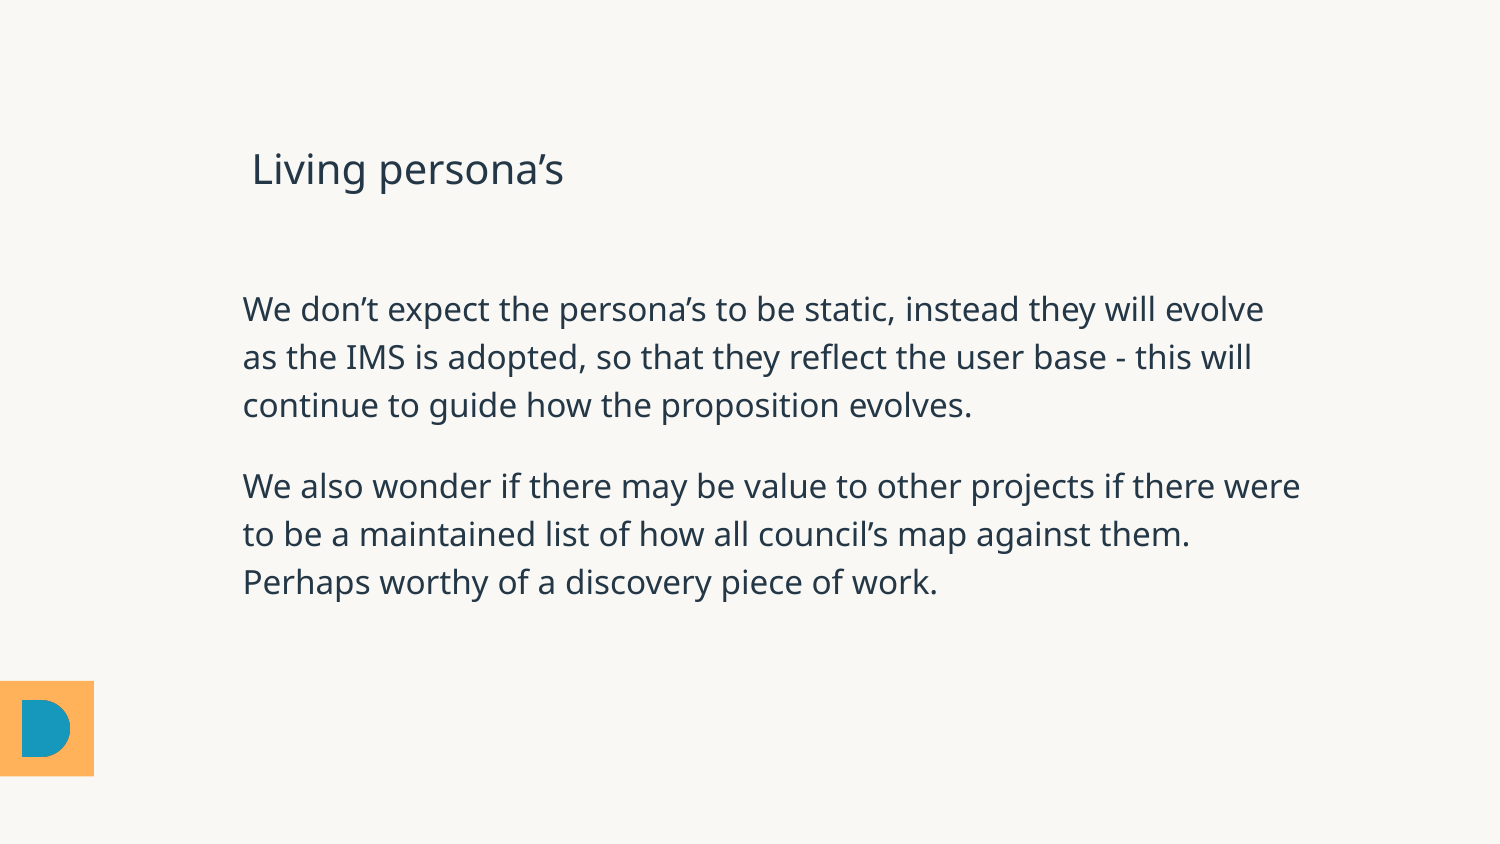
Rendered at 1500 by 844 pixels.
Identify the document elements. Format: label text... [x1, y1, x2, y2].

list We don’t expect the persona’s to be static, instead they will evolve as the IMS is adopted, so that they reflect the user base - this will continue to guide how the proposition evolves. We also wonder if there may be value to other projects if there were to be a maintained list of how all council’s map against them. Perhaps worthy of a discovery piece of work. [227, 265, 1321, 681]
picture [22, 700, 70, 757]
title Living persona’s [236, 118, 1329, 238]
